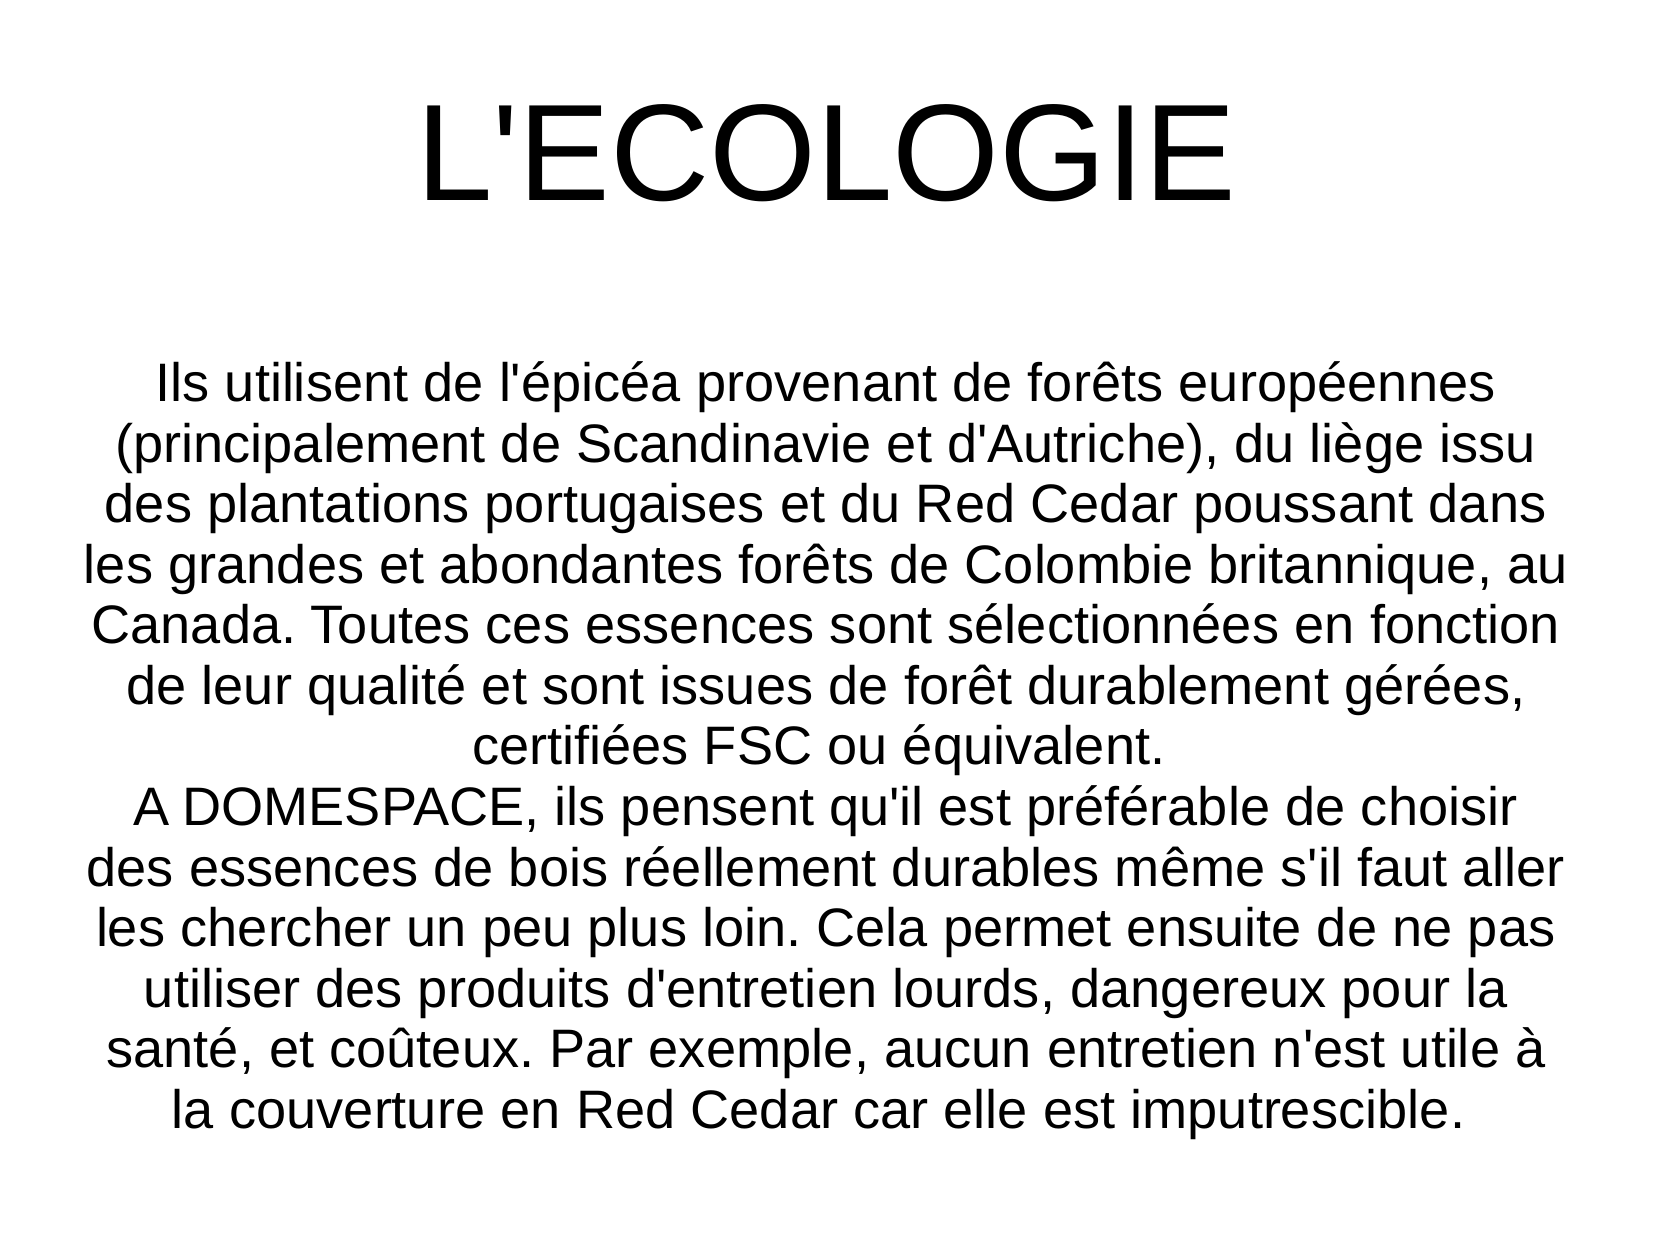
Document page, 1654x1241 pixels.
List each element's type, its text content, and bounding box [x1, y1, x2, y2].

title L'ECOLOGIE [82, 56, 1571, 250]
subtitle Ils utilisent de l'épicéa provenant de forêts européennes (principalement de Scandinavie et d'Autriche), du liège issu des plantations portugaises et du Red Cedar poussant dans les grandes et abondantes forêts de Colombie britannique, au Canada. Toutes ces essences sont sélectionnées en fonction de leur qualité et sont issues de forêt durablement gérées, certifiées FSC ou équivalent. A DOMESPACE, ils pensent qu'il est préférable de choisir des essences de bois réellement durables même s'il faut aller les chercher un peu plus loin. Cela permet ensuite de ne pas utiliser des produits d'entretien lourds, dangereux pour la santé, et coûteux. Par exemple, aucun entretien n'est utile à la couverture en Red Cedar car elle est imputrescible. [82, 250, 1571, 1241]
